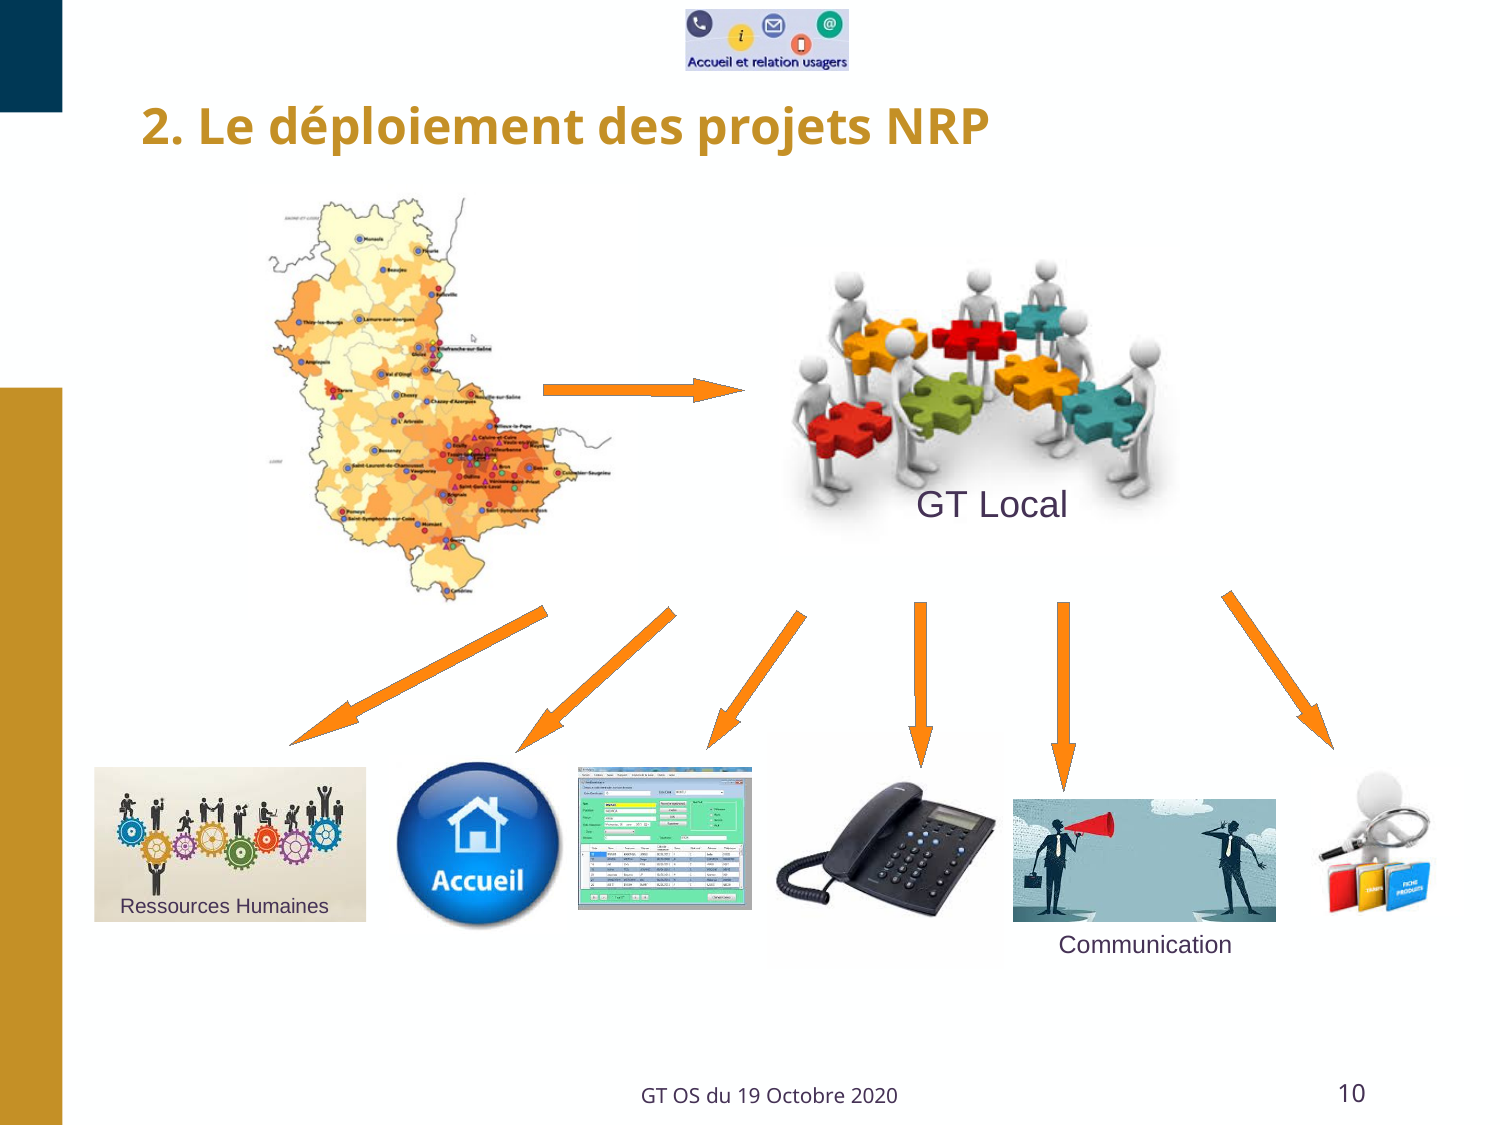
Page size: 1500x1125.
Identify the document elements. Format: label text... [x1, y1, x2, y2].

text_box [1221, 590, 1334, 750]
text_box [908, 602, 933, 768]
picture [578, 767, 752, 910]
picture [685, 9, 849, 70]
text_box Ressources Humaines [70, 885, 378, 957]
text_box Communication [1027, 921, 1264, 993]
text_box GT Local [838, 472, 1146, 544]
picture [767, 732, 1004, 969]
text_box [706, 610, 807, 750]
picture [1311, 767, 1464, 916]
picture [1013, 799, 1276, 922]
text_box [289, 605, 548, 746]
picture [94, 767, 367, 885]
title 2. Le déploiement des projets NRP [141, 70, 1428, 185]
picture [248, 184, 638, 620]
text_box [1051, 602, 1076, 792]
text_box [515, 606, 677, 753]
text_box [543, 378, 745, 403]
picture [389, 755, 567, 934]
picture [779, 247, 1180, 556]
